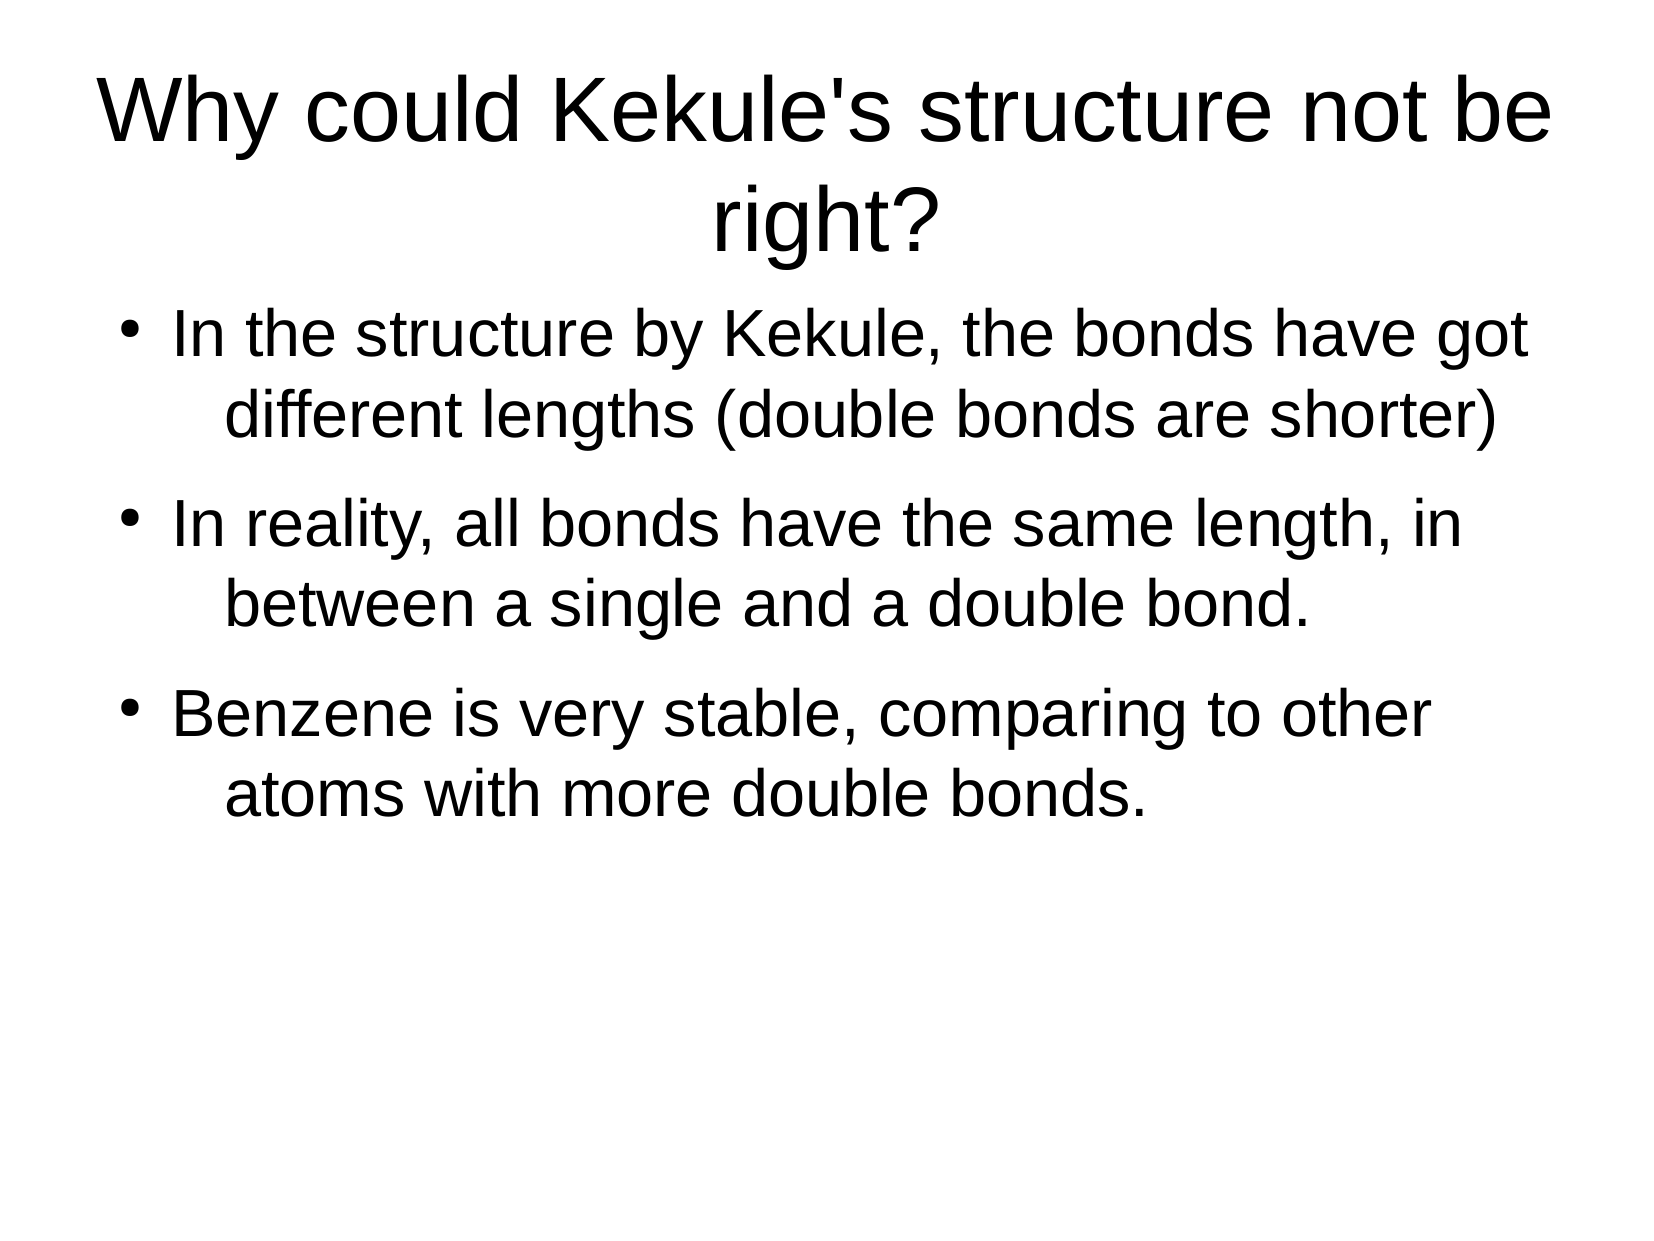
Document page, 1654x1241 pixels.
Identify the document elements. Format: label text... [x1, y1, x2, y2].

title Why could Kekule's structure not be right? [82, 49, 1571, 257]
list In the structure by Kekule, the bonds have got different lengths (double bonds are shorter) In reality, all bonds have the same length, in between a single and a double bond. Benzene is very stable, comparing to other atoms with more double bonds. [82, 290, 1571, 1109]
